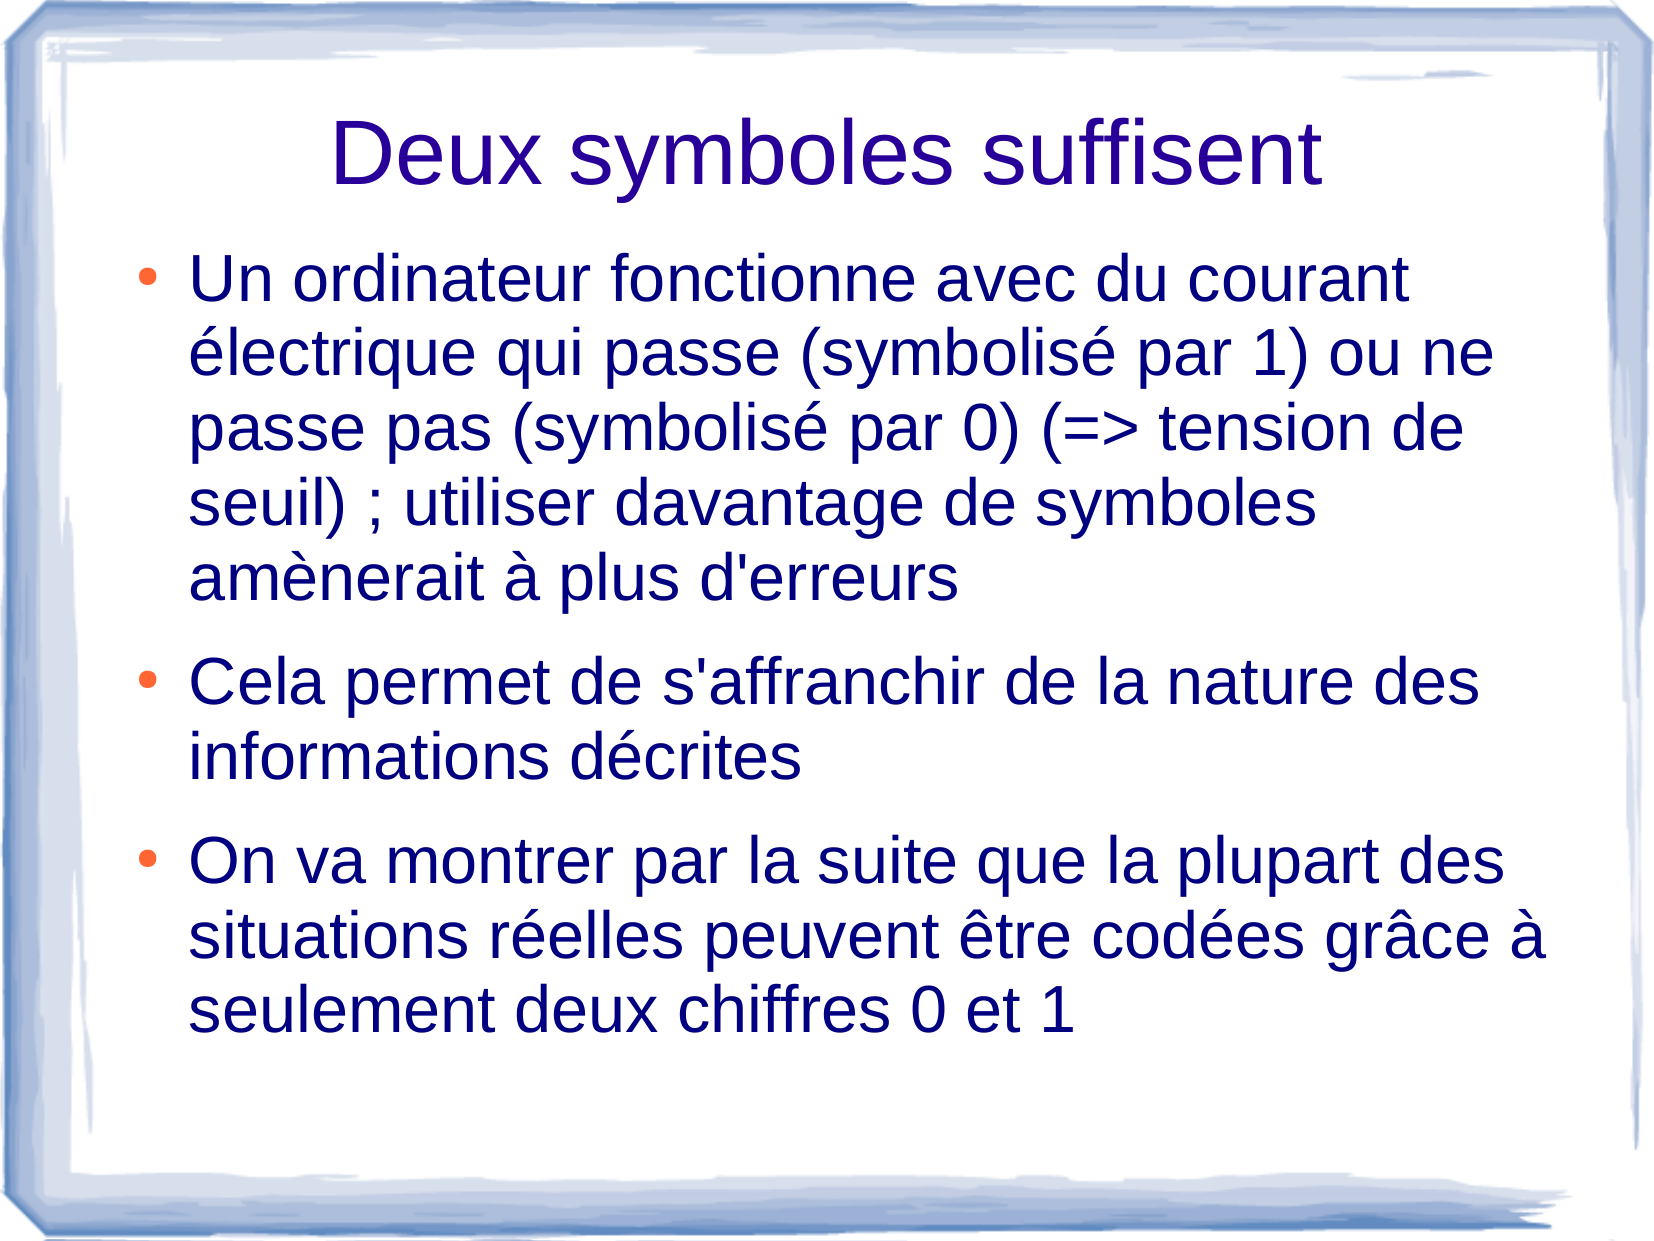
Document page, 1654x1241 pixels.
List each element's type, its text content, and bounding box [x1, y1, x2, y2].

picture [0, 0, 1654, 1241]
list Un ordinateur fonctionne avec du courant électrique qui passe (symbolisé par 1) ou ne passe pas (symbolisé par 0) (=> tension de seuil) ; utiliser davantage de symboles amènerait à plus d'erreurs Cela permet de s'affranchir de la nature des informations décrites On va montrer par la suite que la plupart des situations réelles peuvent être codées grâce à seulement deux chiffres 0 et 1 [118, 240, 1571, 1048]
title Deux symboles suffisent [82, 49, 1571, 257]
